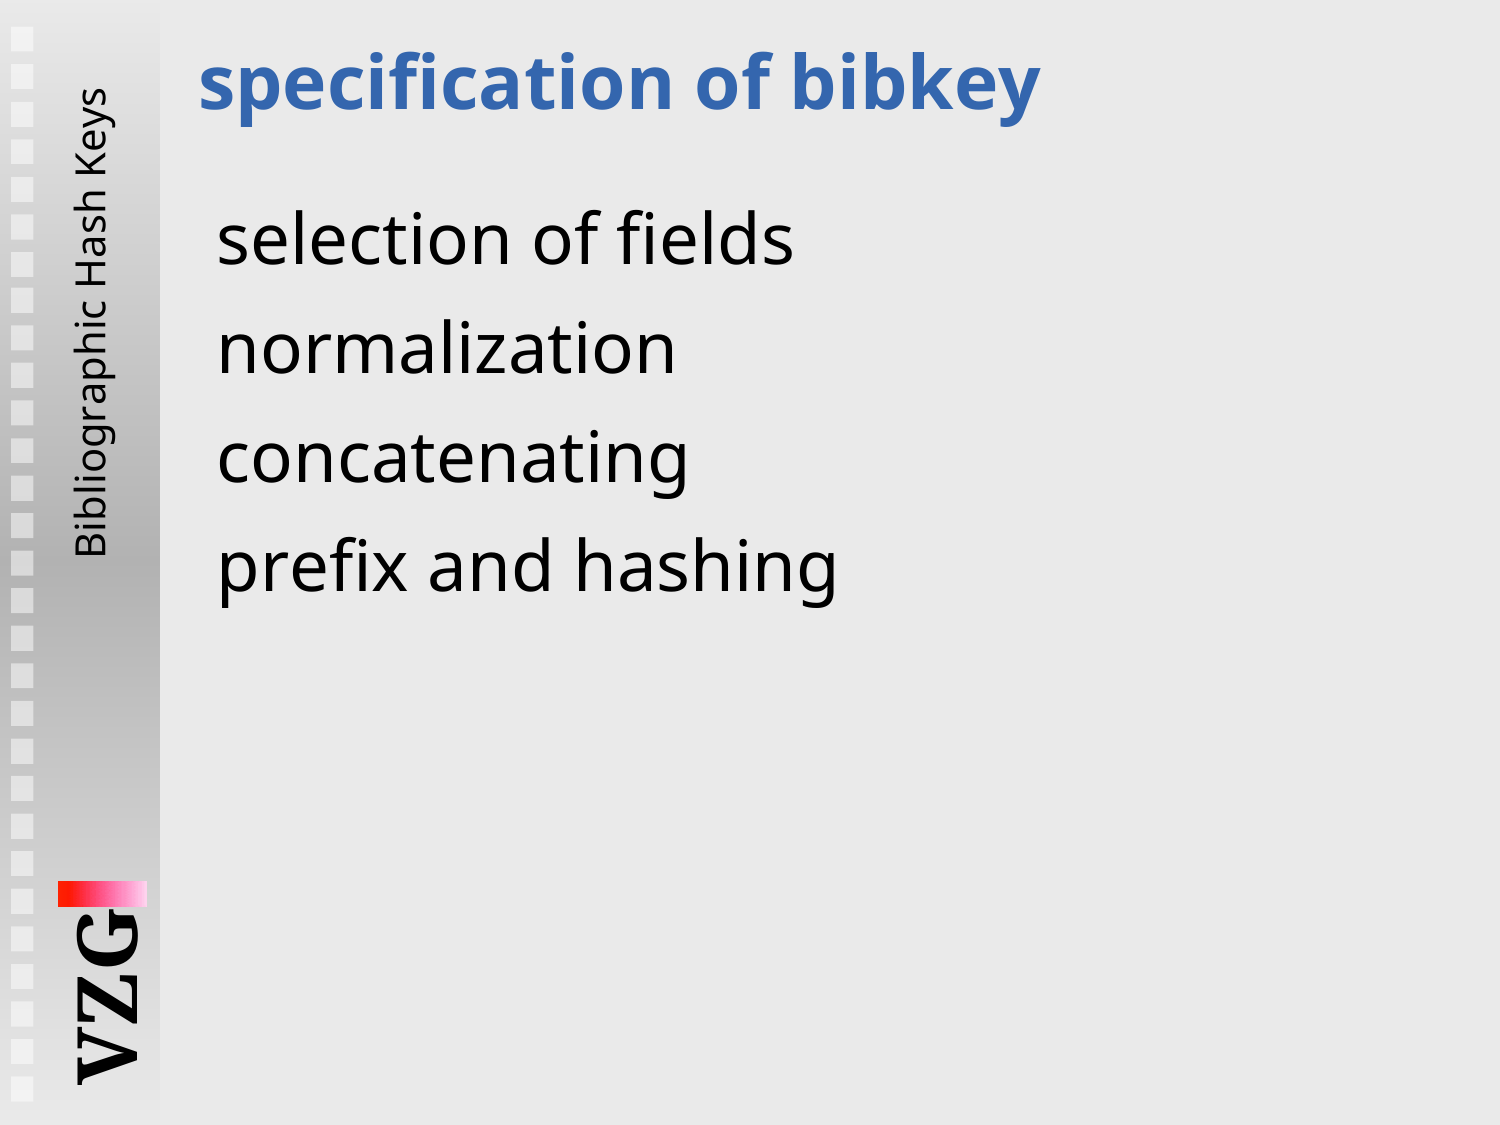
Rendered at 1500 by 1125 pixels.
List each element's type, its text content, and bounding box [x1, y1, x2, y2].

title specification of bibkey [198, 17, 1418, 144]
picture [58, 881, 147, 907]
list selection of fields normalization concatenating prefix and hashing [198, 188, 1418, 988]
